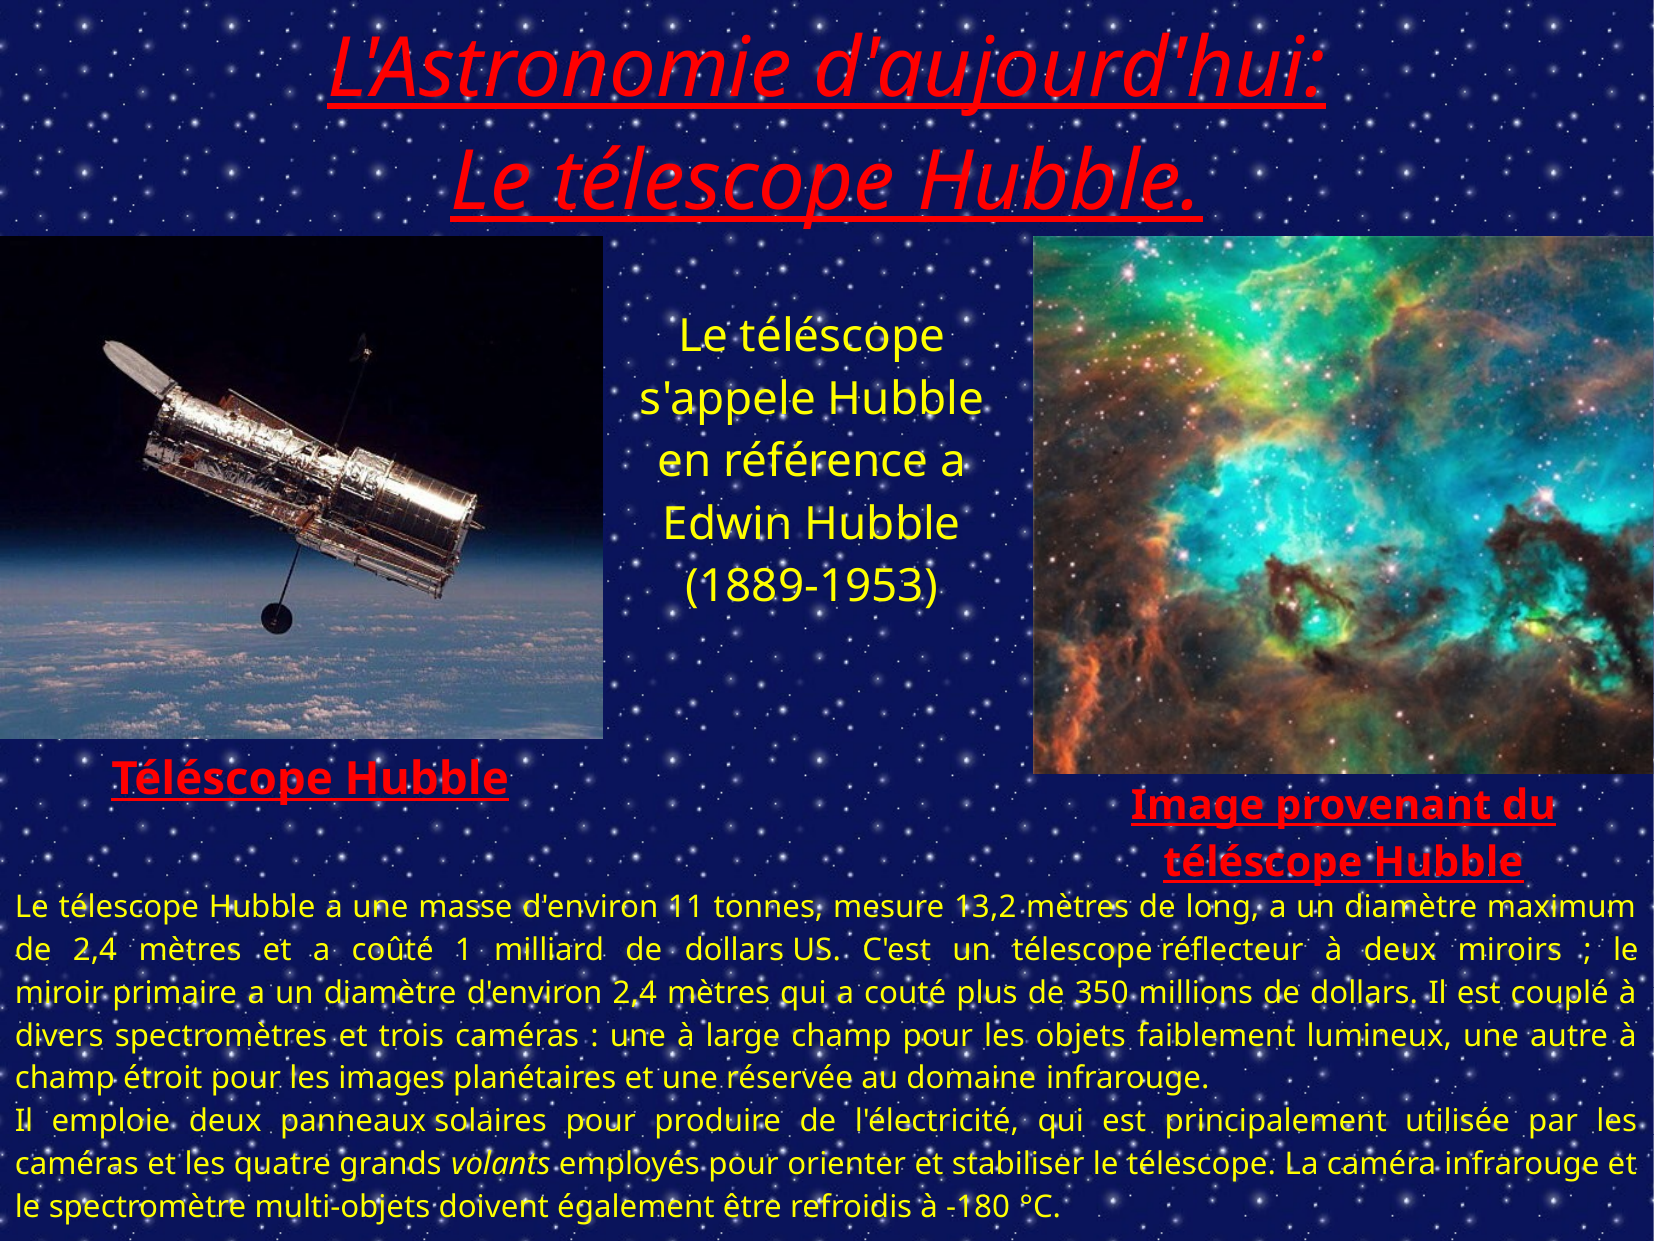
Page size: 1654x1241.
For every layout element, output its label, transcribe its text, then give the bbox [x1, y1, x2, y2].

text_box Téléscope Hubble [0, 738, 621, 817]
picture [0, 236, 1654, 877]
text_box Le télescope Hubble a une masse d'environ 11 tonnes, mesure 13,2 mètres de long, a un diamètre maximum de 2,4 mètres et a coûté 1 milliard de dollars US. C'est un télescope réflecteur à deux miroirs ; le miroir primaire a un diamètre d'environ 2,4 mètres qui a couté plus de 350 millions de dollars. Il est couplé à divers spectromètres et trois caméras : une à large champ pour les objets faiblement lumineux, une autre à champ étroit pour les images planétaires et une réservée au domaine infrarouge. Il emploie deux panneaux solaires pour produire de l'électricité, qui est principalement utilisée par les caméras et les quatre grands volants employés pour orienter et stabiliser le télescope. La caméra infrarouge et le spectromètre multi-objets doivent également être refroidis à -180 °C. [0, 877, 1654, 1241]
text_box Image provenant du téléscope Hubble [1033, 767, 1654, 877]
text_box Le téléscope s'appele Hubble en référence a Edwin Hubble (1889-1953) [620, 295, 1004, 629]
text_box L'Astronomie d'aujourd'hui: Le télescope Hubble. [0, 0, 1654, 363]
